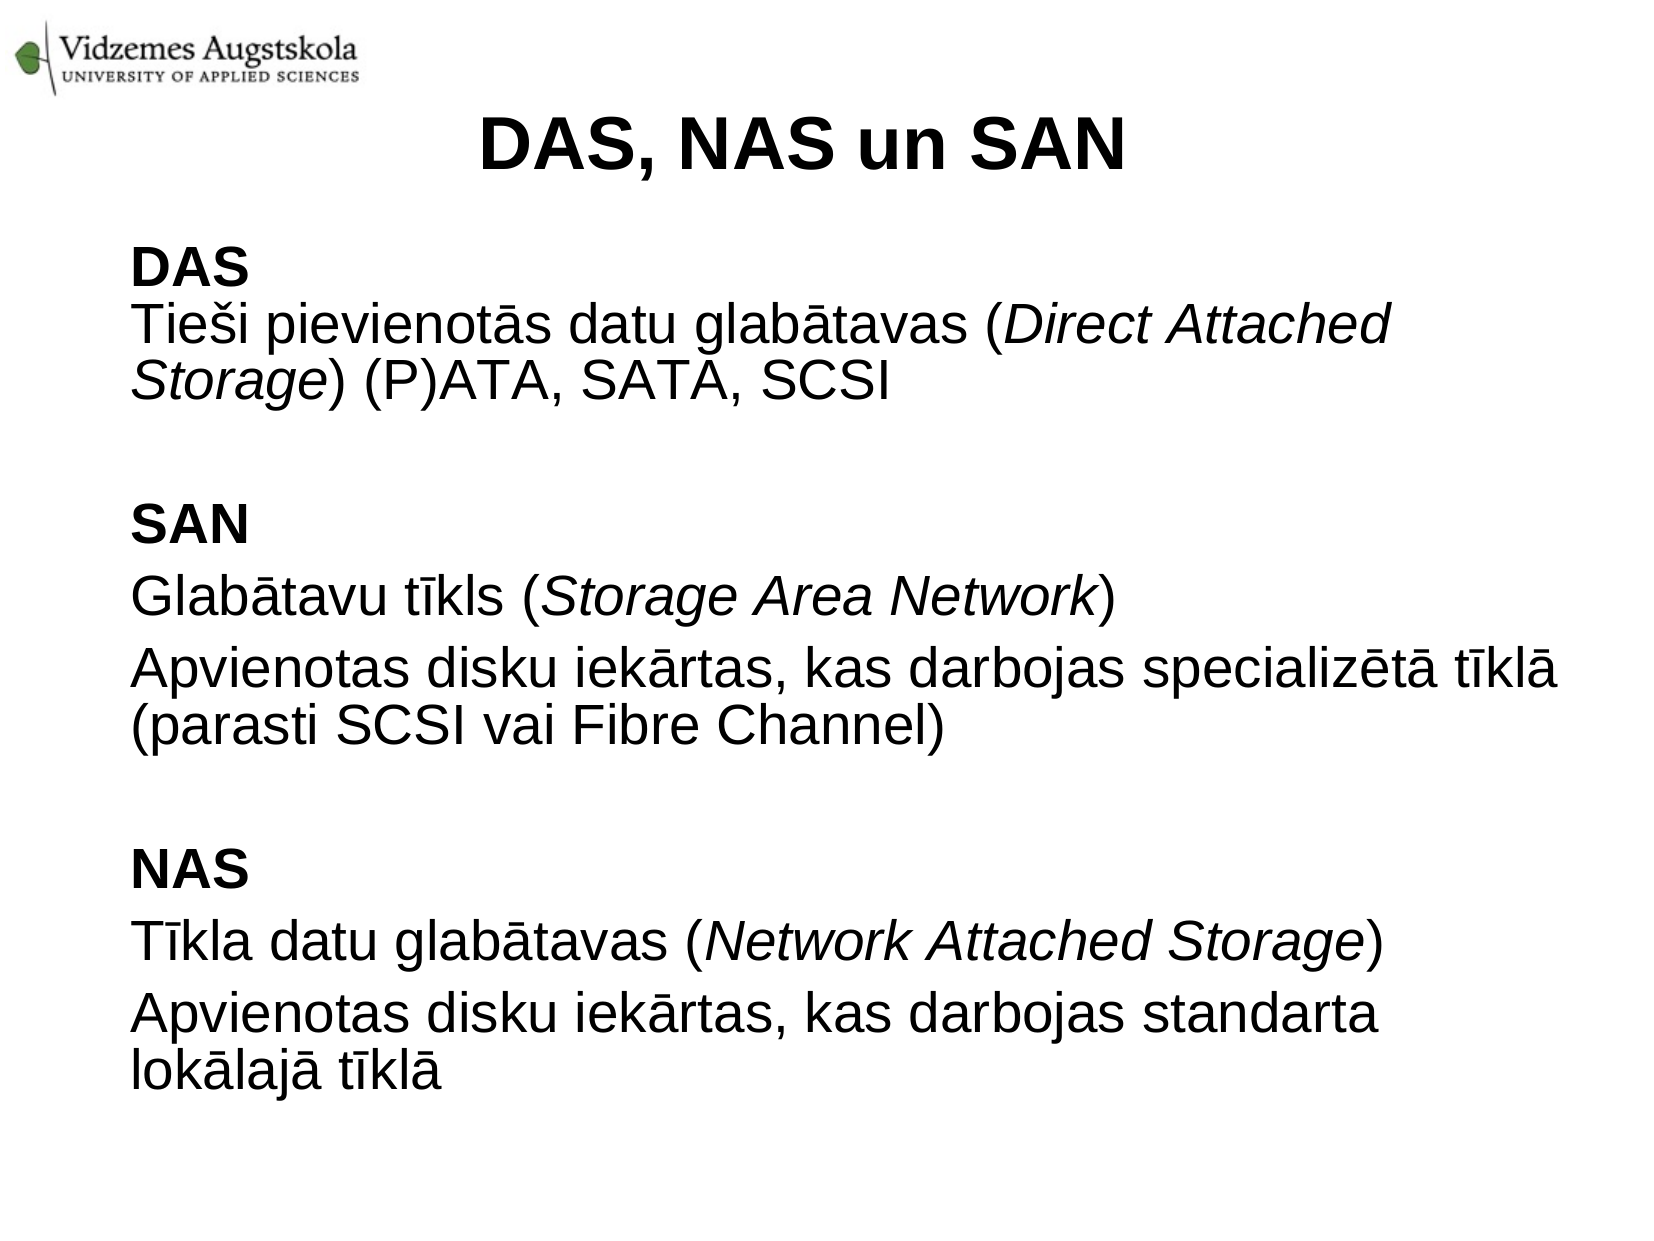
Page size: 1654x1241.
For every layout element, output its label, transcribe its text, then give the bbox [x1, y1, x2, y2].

title DAS, NAS un SAN [94, 103, 1512, 188]
picture [5, 2, 368, 113]
list DAS Tieši pievienotās datu glabātavas (Direct Attached Storage) (P)ATA, SATA, SCSI SAN Glabātavu tīkls (Storage Area Network) Apvienotas disku iekārtas, kas darbojas specializētā tīklā (parasti SCSI vai Fibre Channel) NAS Tīkla datu glabātavas (Network Attached Storage) Apvienotas disku iekārtas, kas darbojas standarta lokālajā tīklā [82, 236, 1569, 1107]
